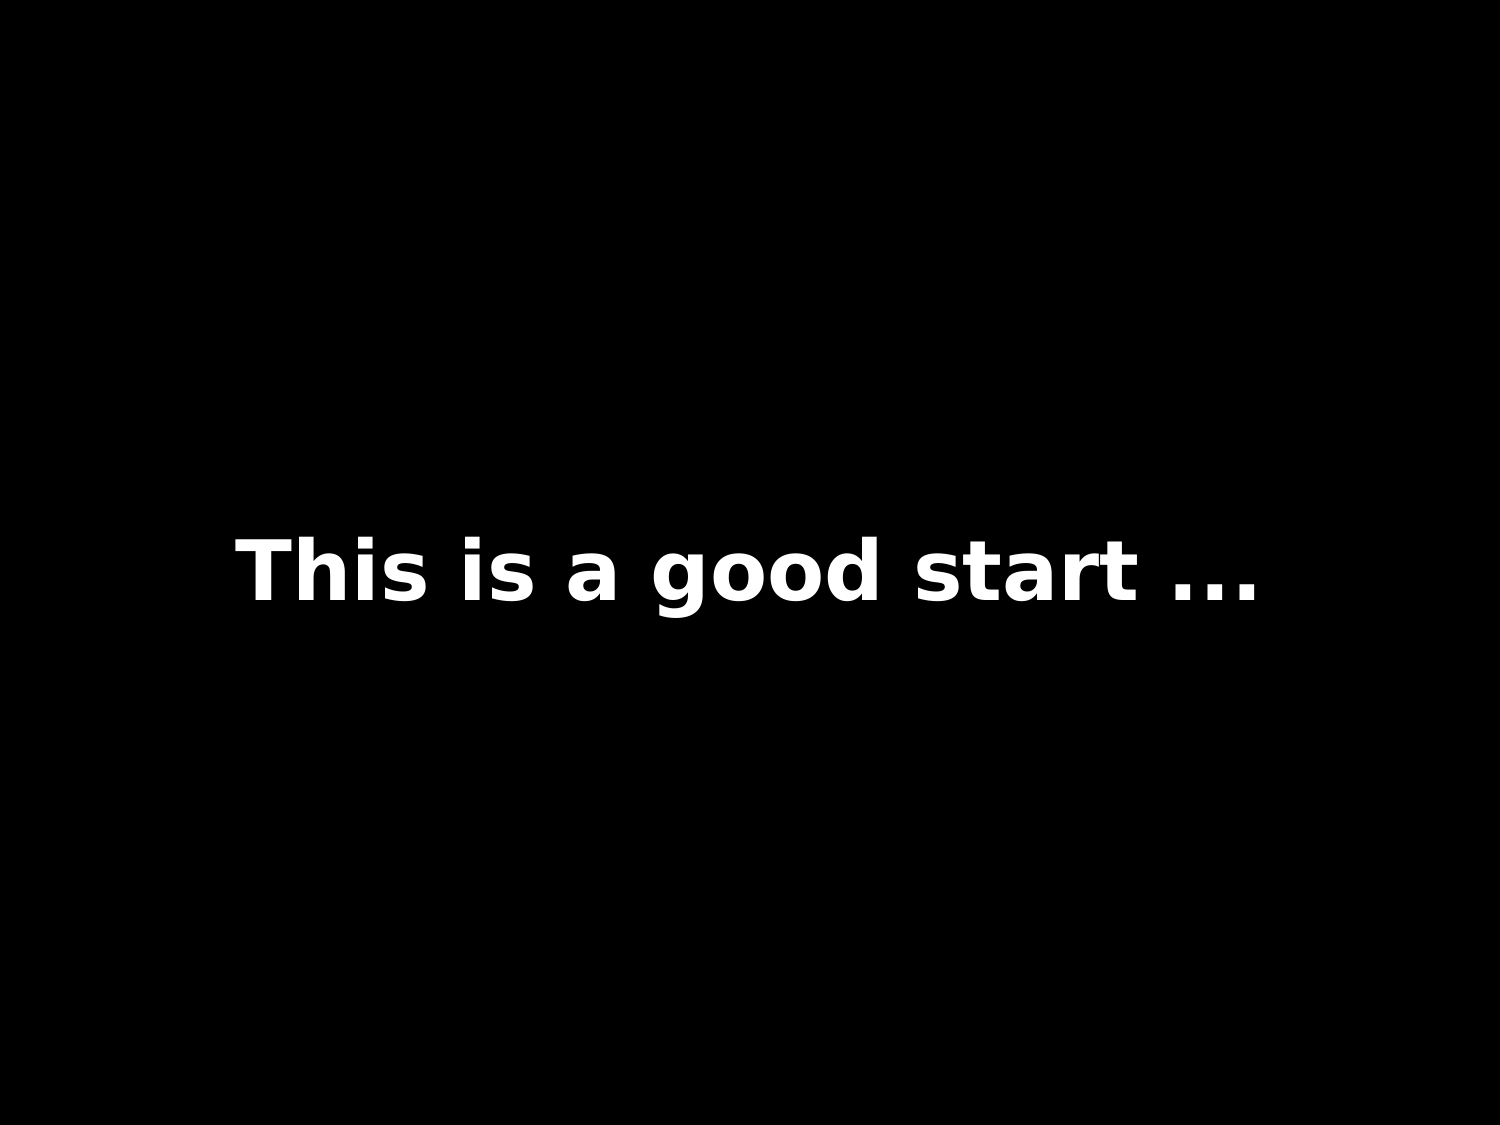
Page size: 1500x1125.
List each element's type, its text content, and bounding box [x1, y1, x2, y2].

title This is a good start ... [75, 44, 1425, 1099]
